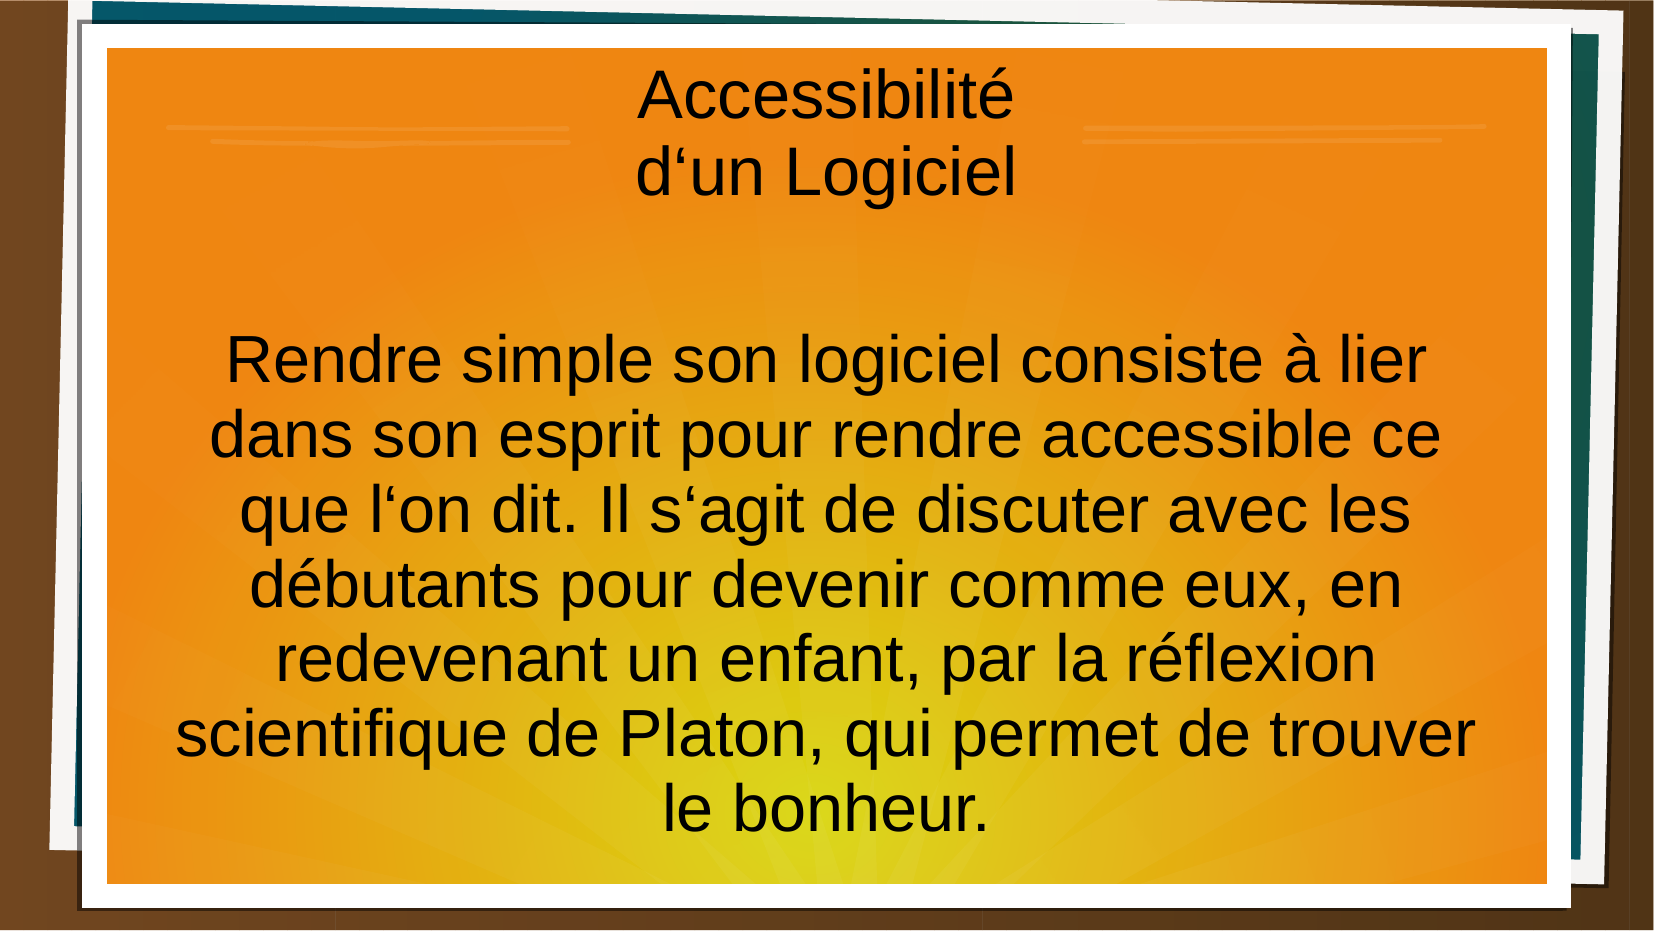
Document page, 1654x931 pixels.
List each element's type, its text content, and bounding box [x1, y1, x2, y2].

subtitle Rendre simple son logiciel consiste à lier dans son esprit pour rendre accessible ce que l‘on dit. Il s‘agit de discuter avec les débutants pour devenir comme eux, en redevenant un enfant, par la réflexion scientifique de Platon, qui permet de trouver le bonheur. [162, 224, 1492, 931]
title Accessibilité d‘un Logiciel [566, 56, 1087, 210]
